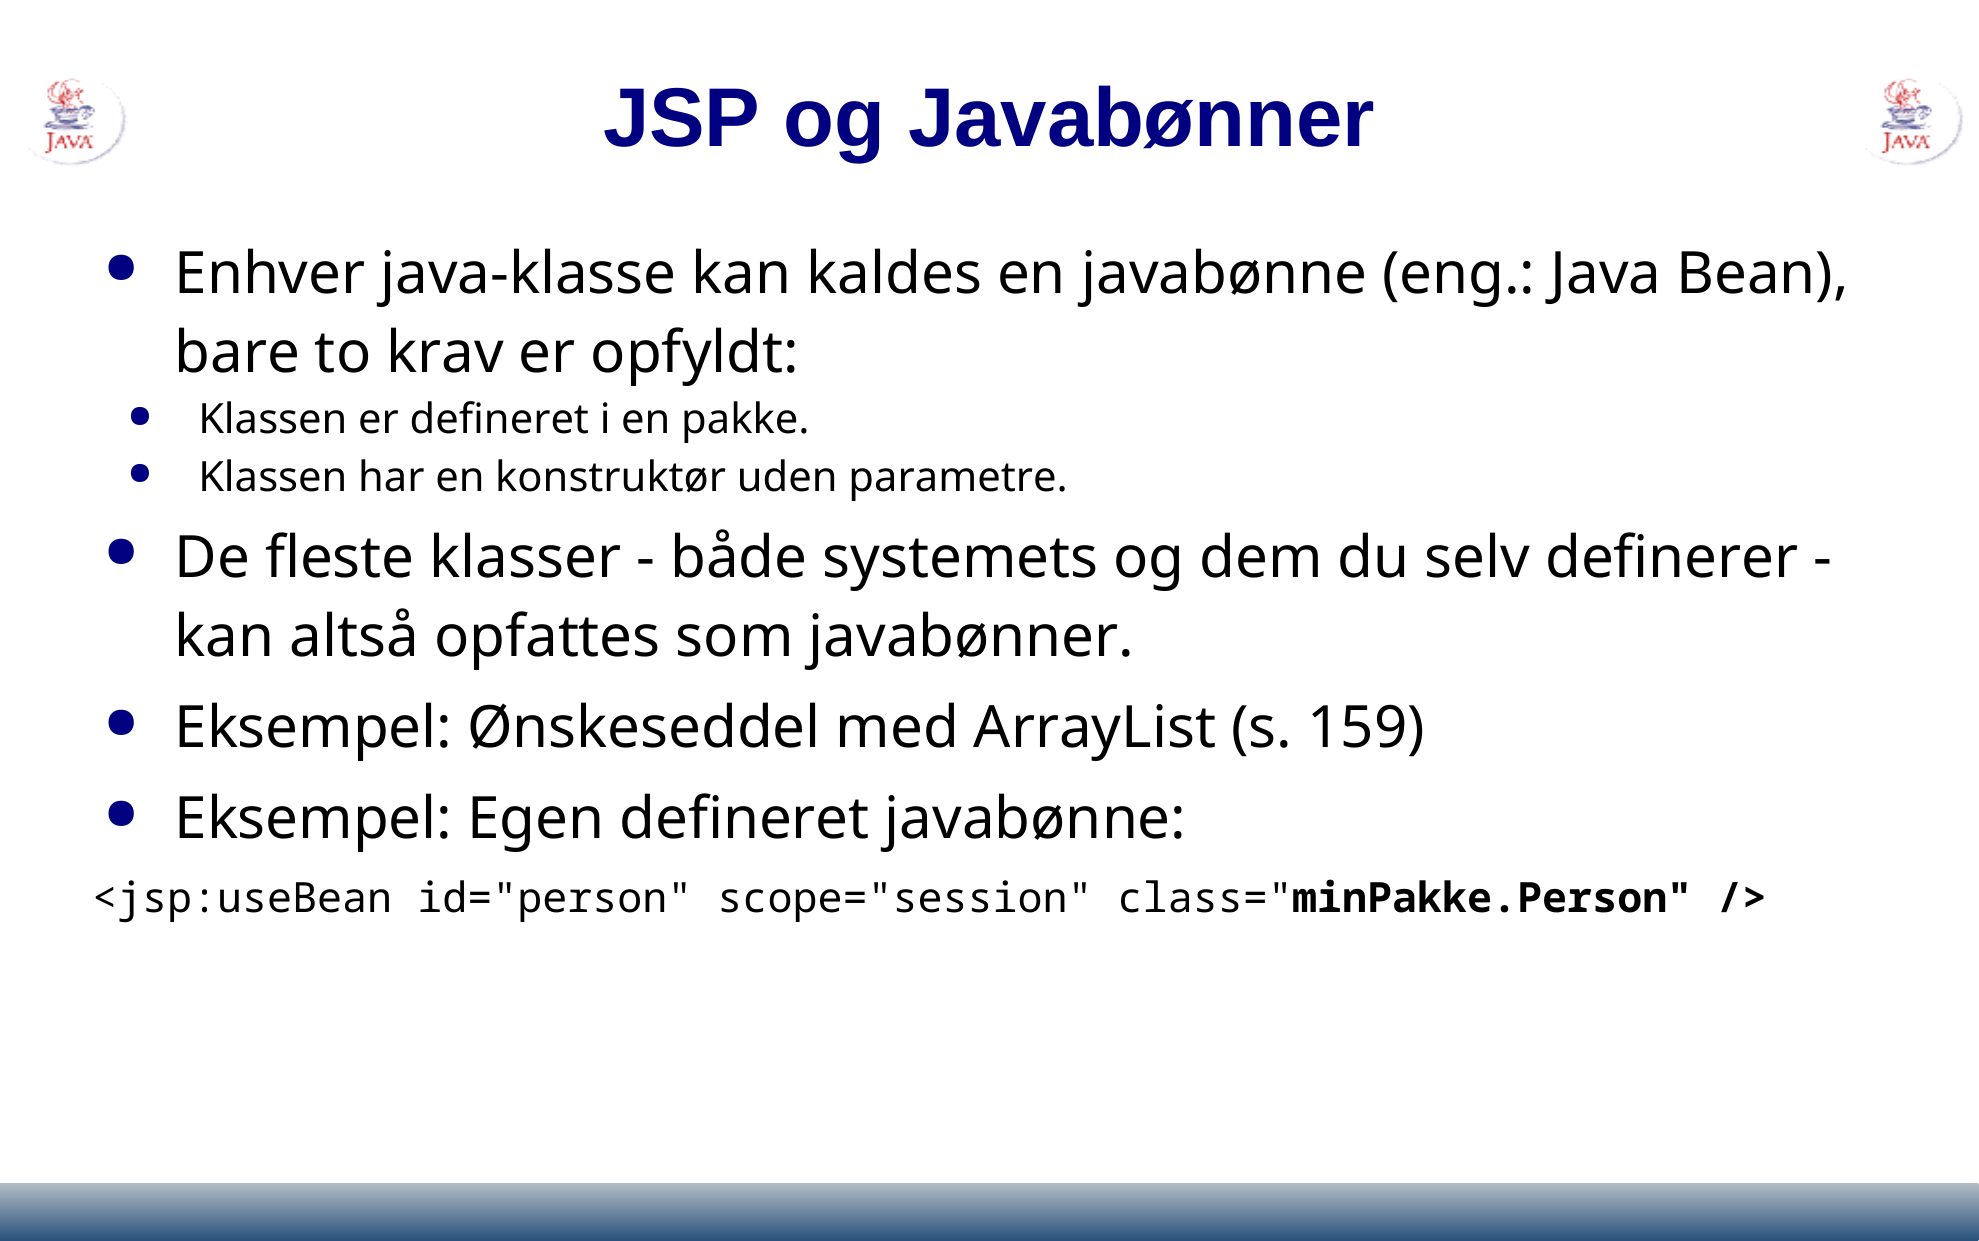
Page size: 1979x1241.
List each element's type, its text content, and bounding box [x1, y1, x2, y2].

picture [12, 71, 126, 169]
title JSP og Javabønner [126, 14, 1853, 222]
picture [1853, 71, 1968, 169]
list Enhver java-klasse kan kaldes en javabønne (eng.: Java Bean), bare to krav er opfyldt: Klassen er defineret i en pakke. Klassen har en konstruktør uden parametre. De fleste klasser - både systemets og dem du selv definerer - kan altså opfattes som javabønner. Eksempel: Ønskeseddel med ArrayList (s. 159) Eksempel: Egen defineret javabønne: <jsp:useBean id="person" scope="session" class="minPakke.Person" /> [92, 230, 1881, 1050]
